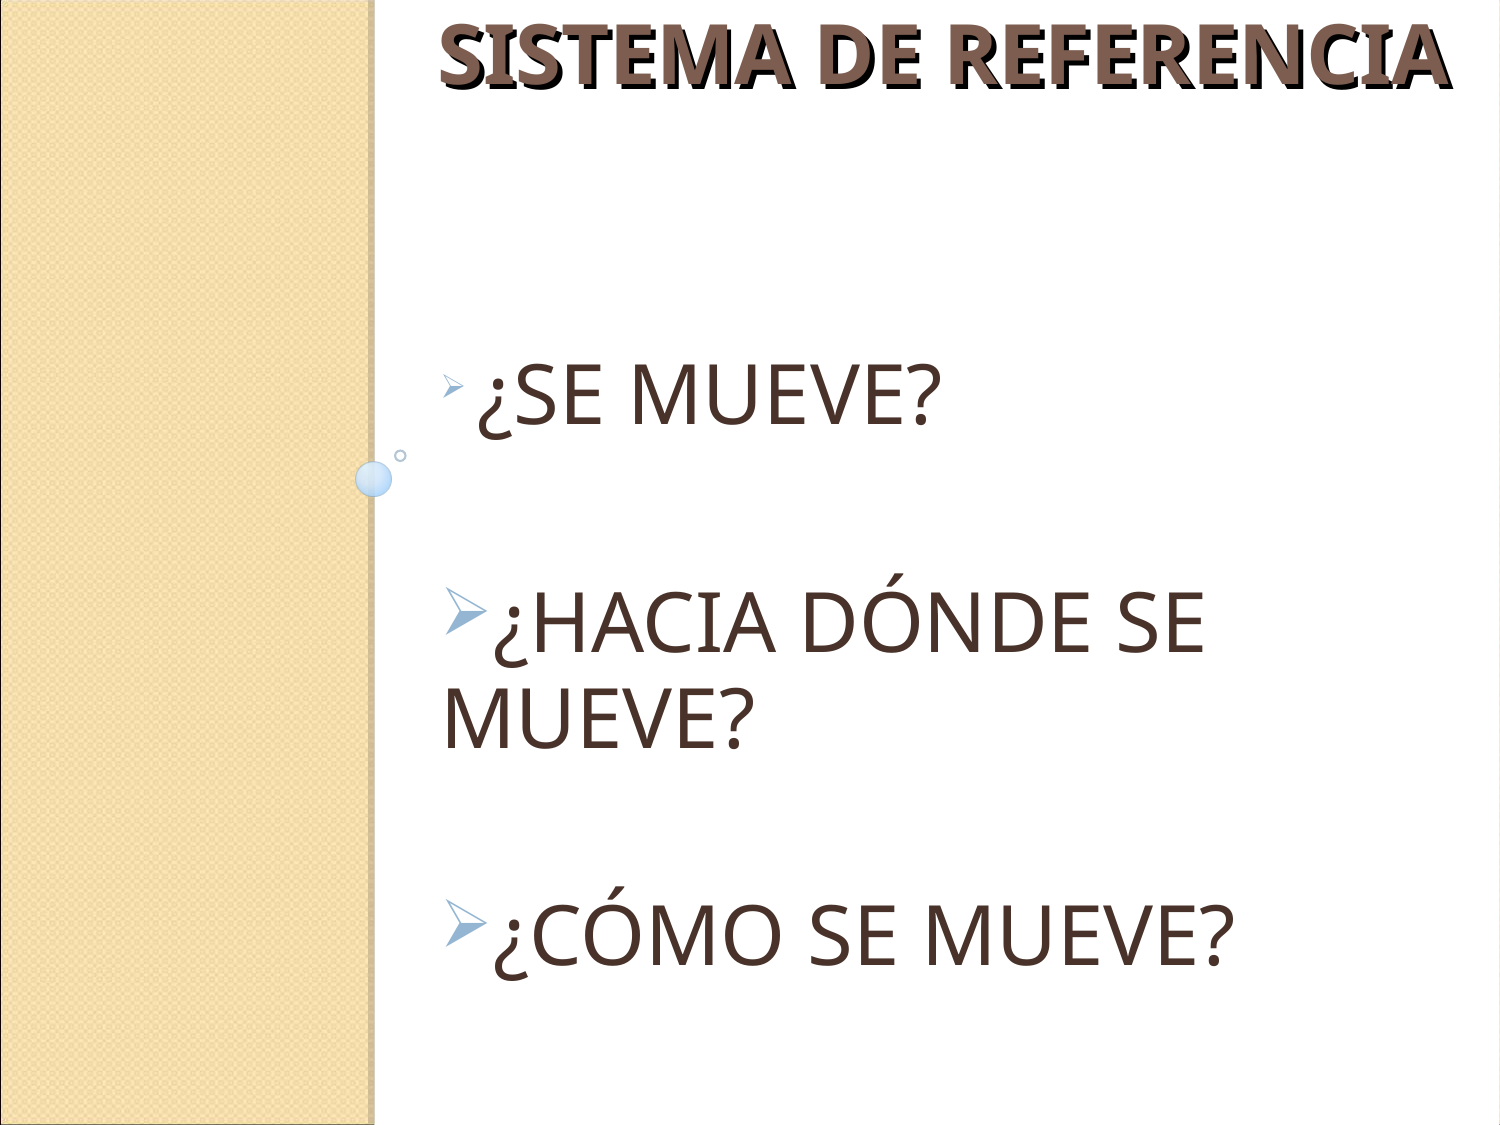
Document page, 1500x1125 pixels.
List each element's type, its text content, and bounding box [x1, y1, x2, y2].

picture [0, 0, 393, 1125]
list ¿SE MUEVE? ¿HACIA DÓNDE SE MUEVE? ¿CÓMO SE MUEVE? [422, 385, 1473, 988]
title SISTEMA DE REFERENCIA [422, 0, 1473, 208]
